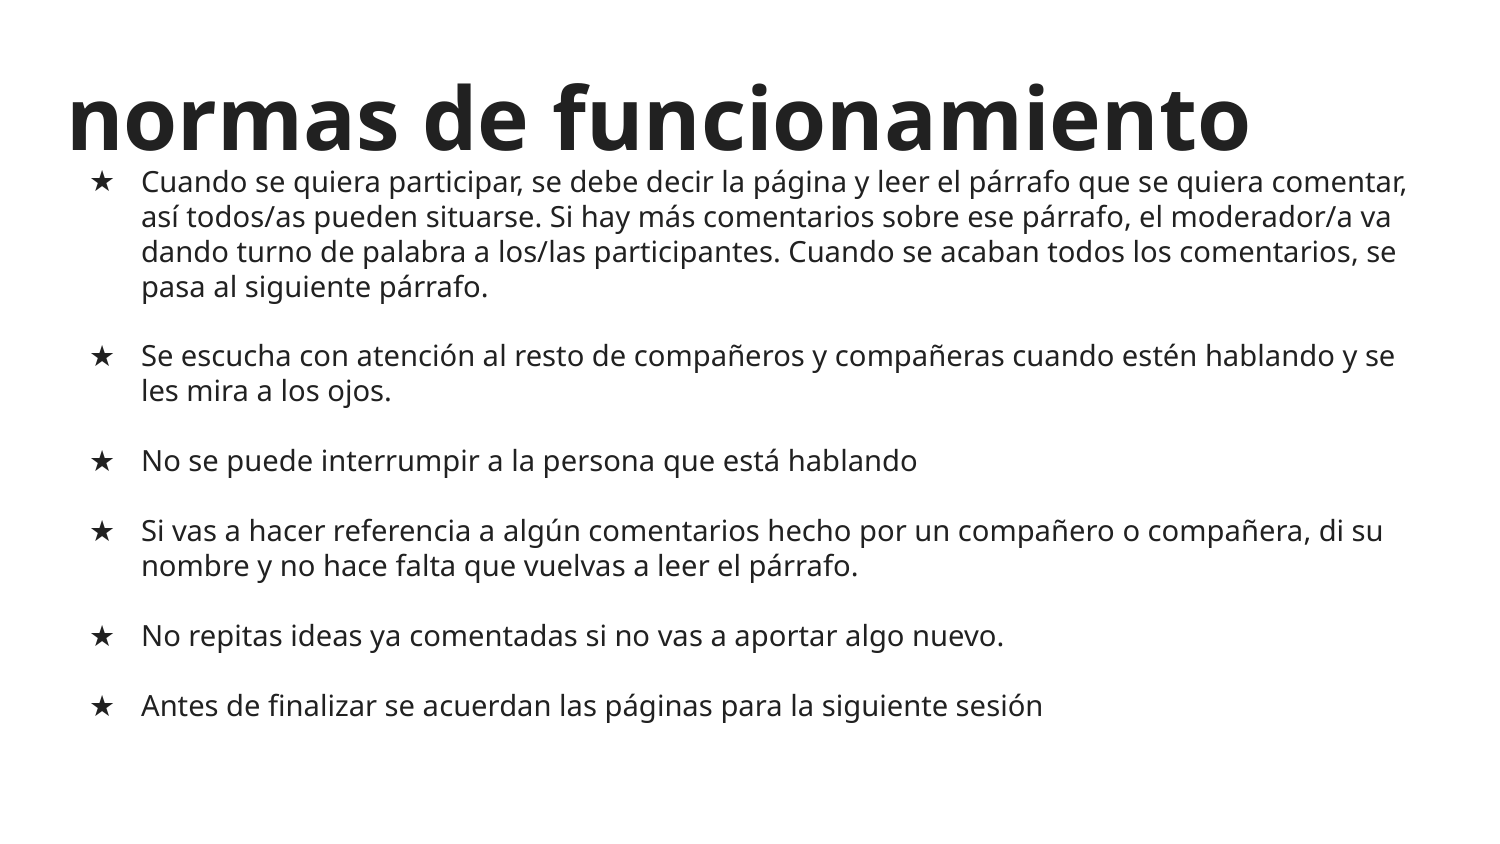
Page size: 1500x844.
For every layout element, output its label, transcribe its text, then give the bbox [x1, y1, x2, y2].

list Cuando se quiera participar, se debe decir la página y leer el párrafo que se quiera comentar, así todos/as pueden situarse. Si hay más comentarios sobre ese párrafo, el moderador/a va dando turno de palabra a los/las participantes. Cuando se acaban todos los comentarios, se pasa al siguiente párrafo. Se escucha con atención al resto de compañeros y compañeras cuando estén hablando y se les mira a los ojos. No se puede interrumpir a la persona que está hablando Si vas a hacer referencia a algún comentarios hecho por un compañero o compañera, di su nombre y no hace falta que vuelvas a leer el párrafo. No repitas ideas ya comentadas si no vas a aportar algo nuevo. Antes de finalizar se acuerdan las páginas para la siguiente sesión [51, 147, 1449, 696]
title normas de funcionamiento [51, 48, 1449, 147]
